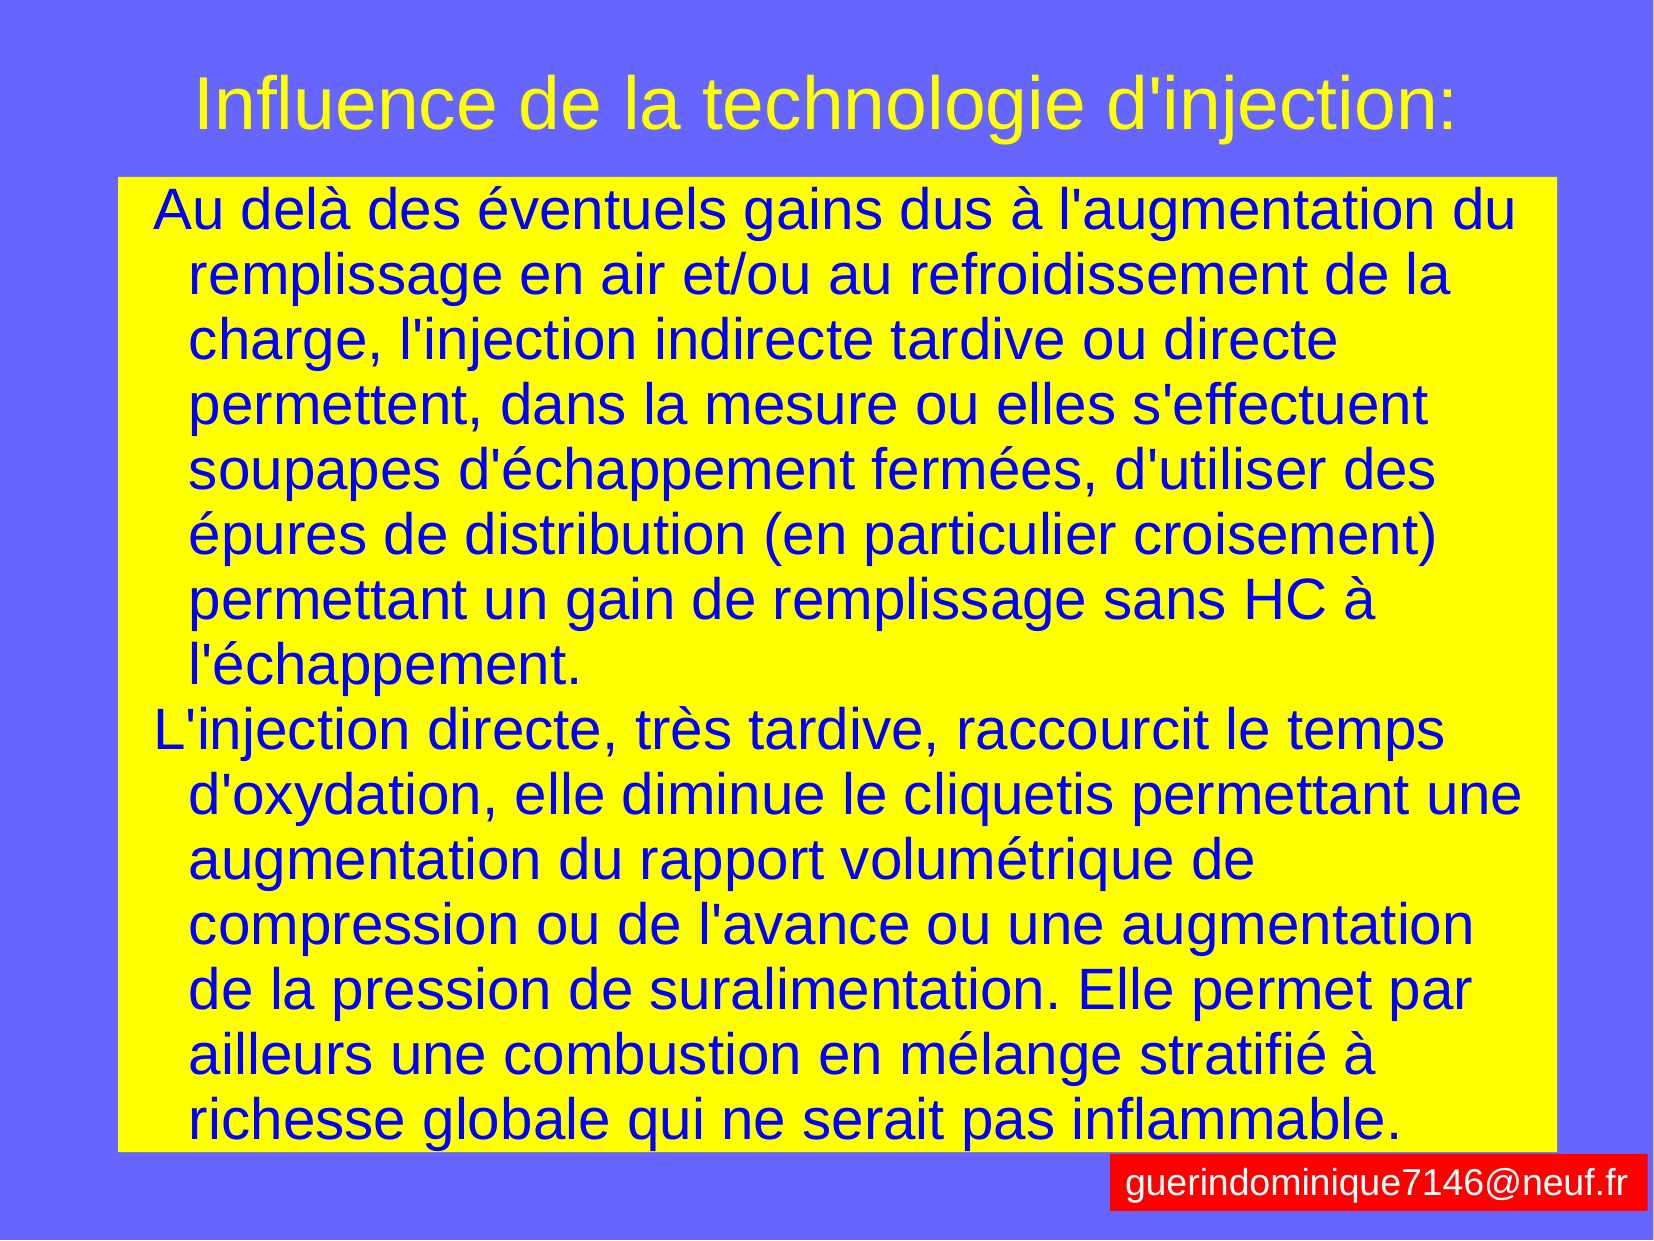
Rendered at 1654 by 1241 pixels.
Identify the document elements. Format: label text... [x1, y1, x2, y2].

title Influence de la technologie d'injection: [29, 29, 1625, 178]
text_box guerindominique7146@neuf.fr [1110, 1153, 1648, 1211]
text_box Au delà des éventuels gains dus à l'augmentation du remplissage en air et/ou au refroidissement de la charge, l'injection indirecte tardive ou directe permettent, dans la mesure ou elles s'effectuent soupapes d'échappement fermées, d'utiliser des épures de distribution (en particulier croisement) permettant un gain de remplissage sans HC à l'échappement. L'injection directe, très tardive, raccourcit le temps d'oxydation, elle diminue le cliquetis permettant une augmentation du rapport volumétrique de compression ou de l'avance ou une augmentation de la pression de suralimentation. Elle permet par ailleurs une combustion en mélange stratifié à richesse globale qui ne serait pas inflammable. [118, 178, 1558, 1151]
